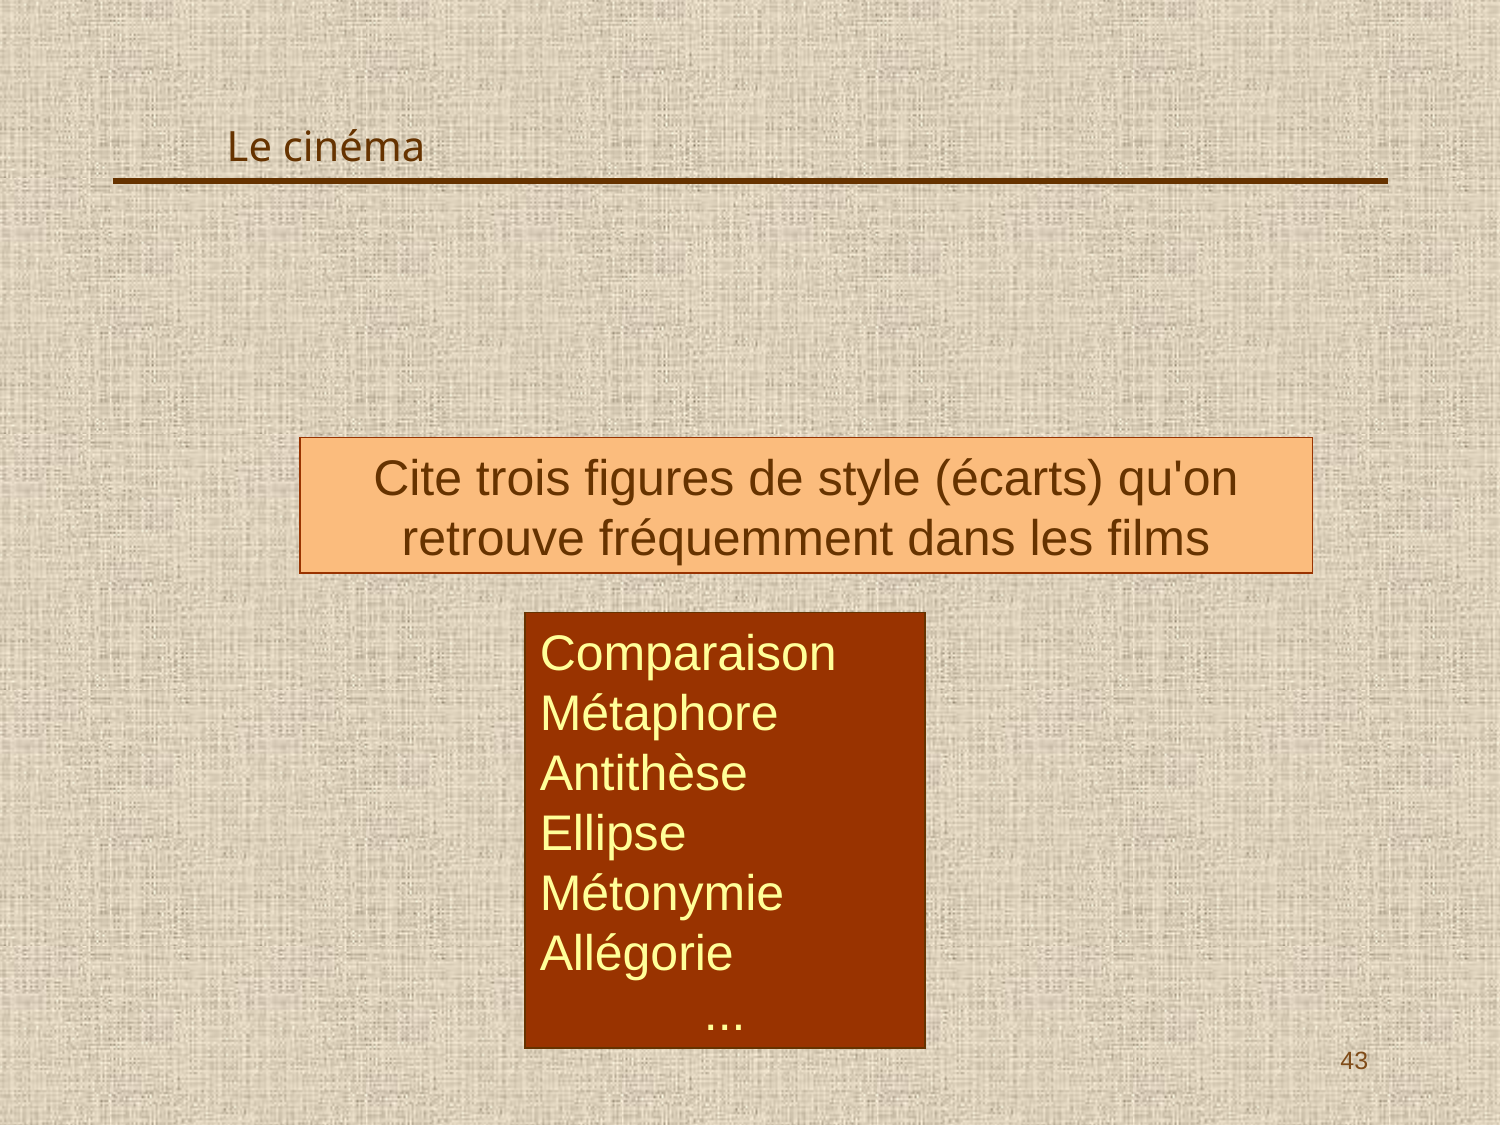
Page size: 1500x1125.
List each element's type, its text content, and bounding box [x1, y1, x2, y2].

text_box Cite trois figures de style (écarts) qu'on retrouve fréquemment dans les films [299, 437, 1313, 573]
picture [0, 0, 1500, 1125]
text_box Comparaison Métaphore Antithèse Ellipse Métonymie Allégorie ... [524, 612, 925, 1048]
text_box Le cinéma [211, 112, 441, 178]
